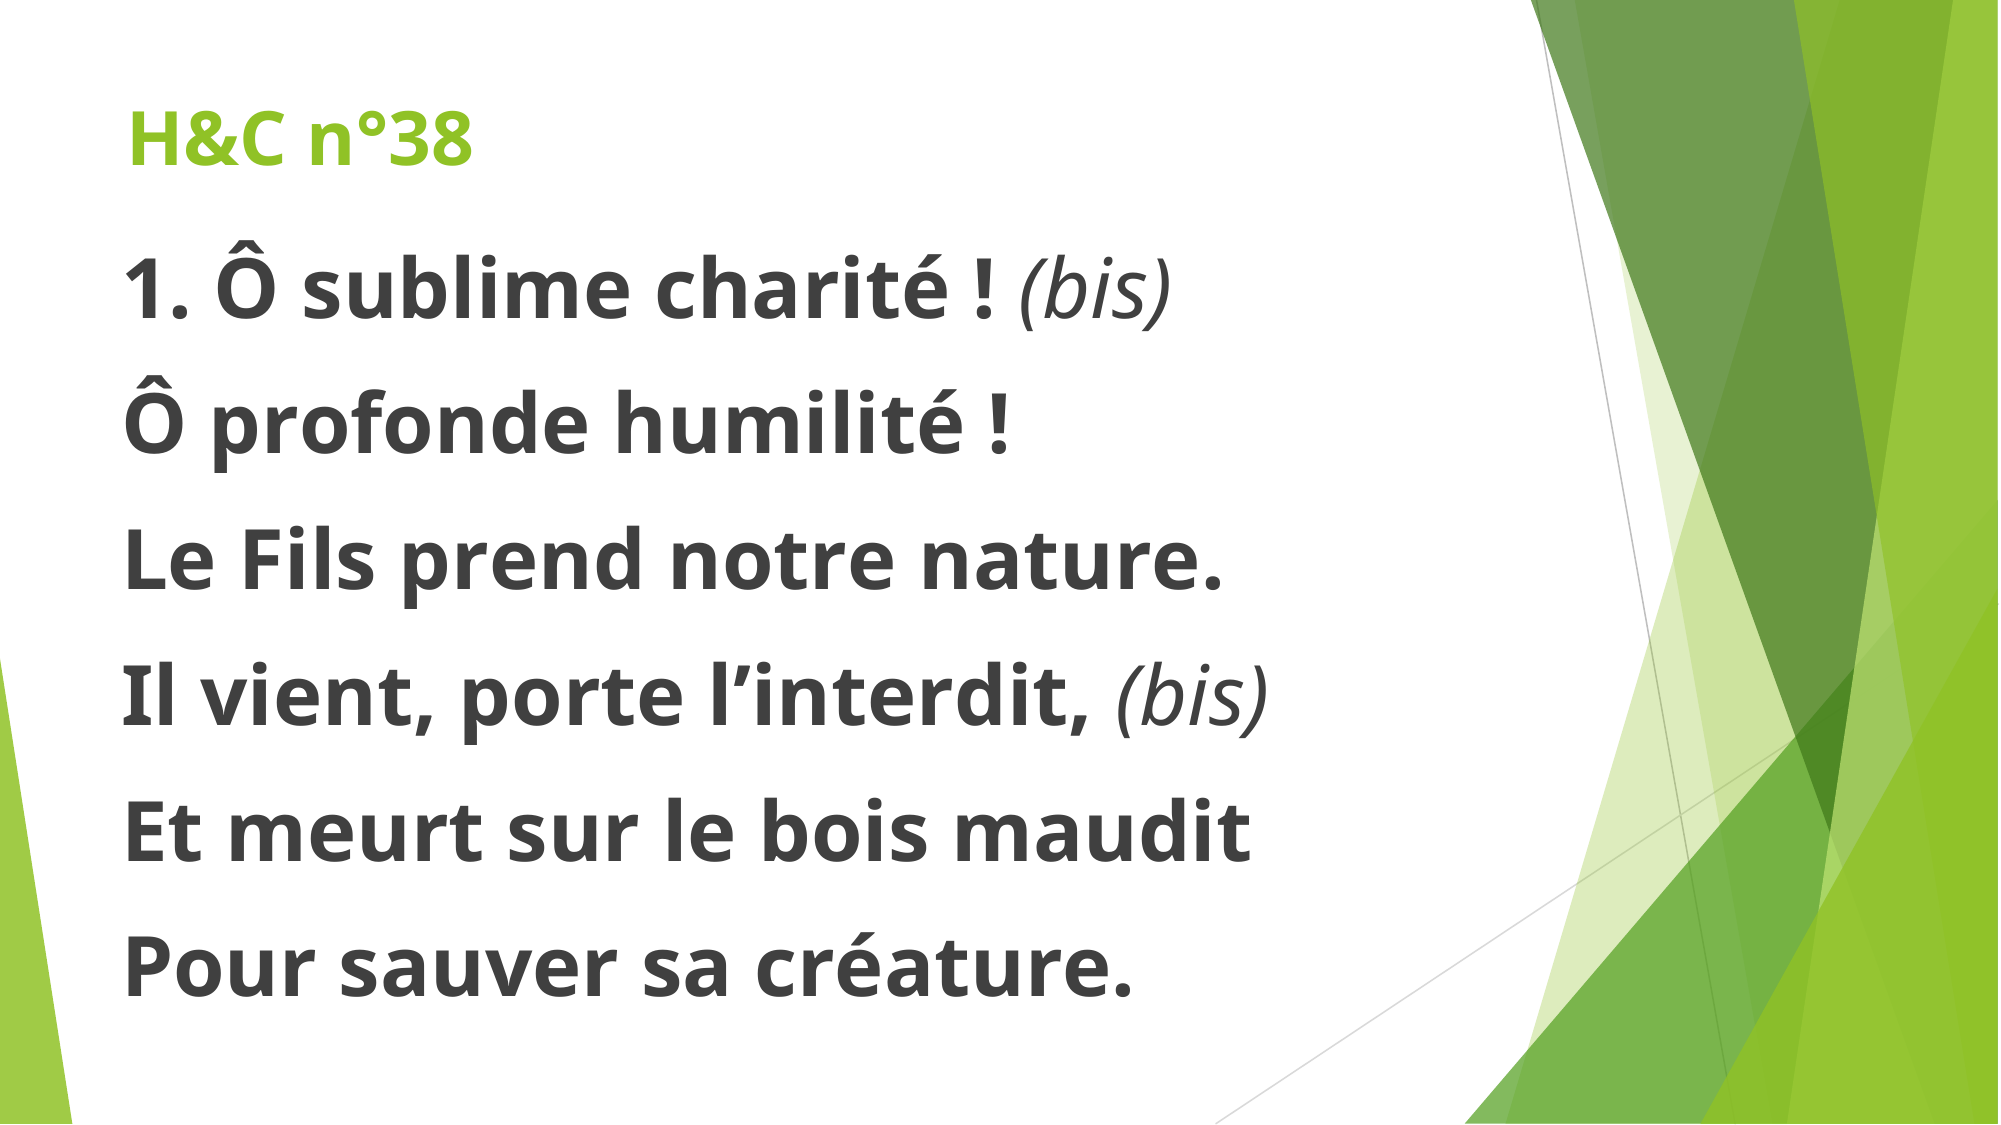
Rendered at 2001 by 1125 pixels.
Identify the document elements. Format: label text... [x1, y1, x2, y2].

text_box H&C n°38 [111, 82, 1522, 212]
text_box 1. Ô sublime charité ! (bis) Ô profonde humilité ! Le Fils prend notre nature. Il vient, porte l’interdit, (bis) Et meurt sur le bois maudit Pour sauver sa créature. [106, 212, 1973, 1037]
